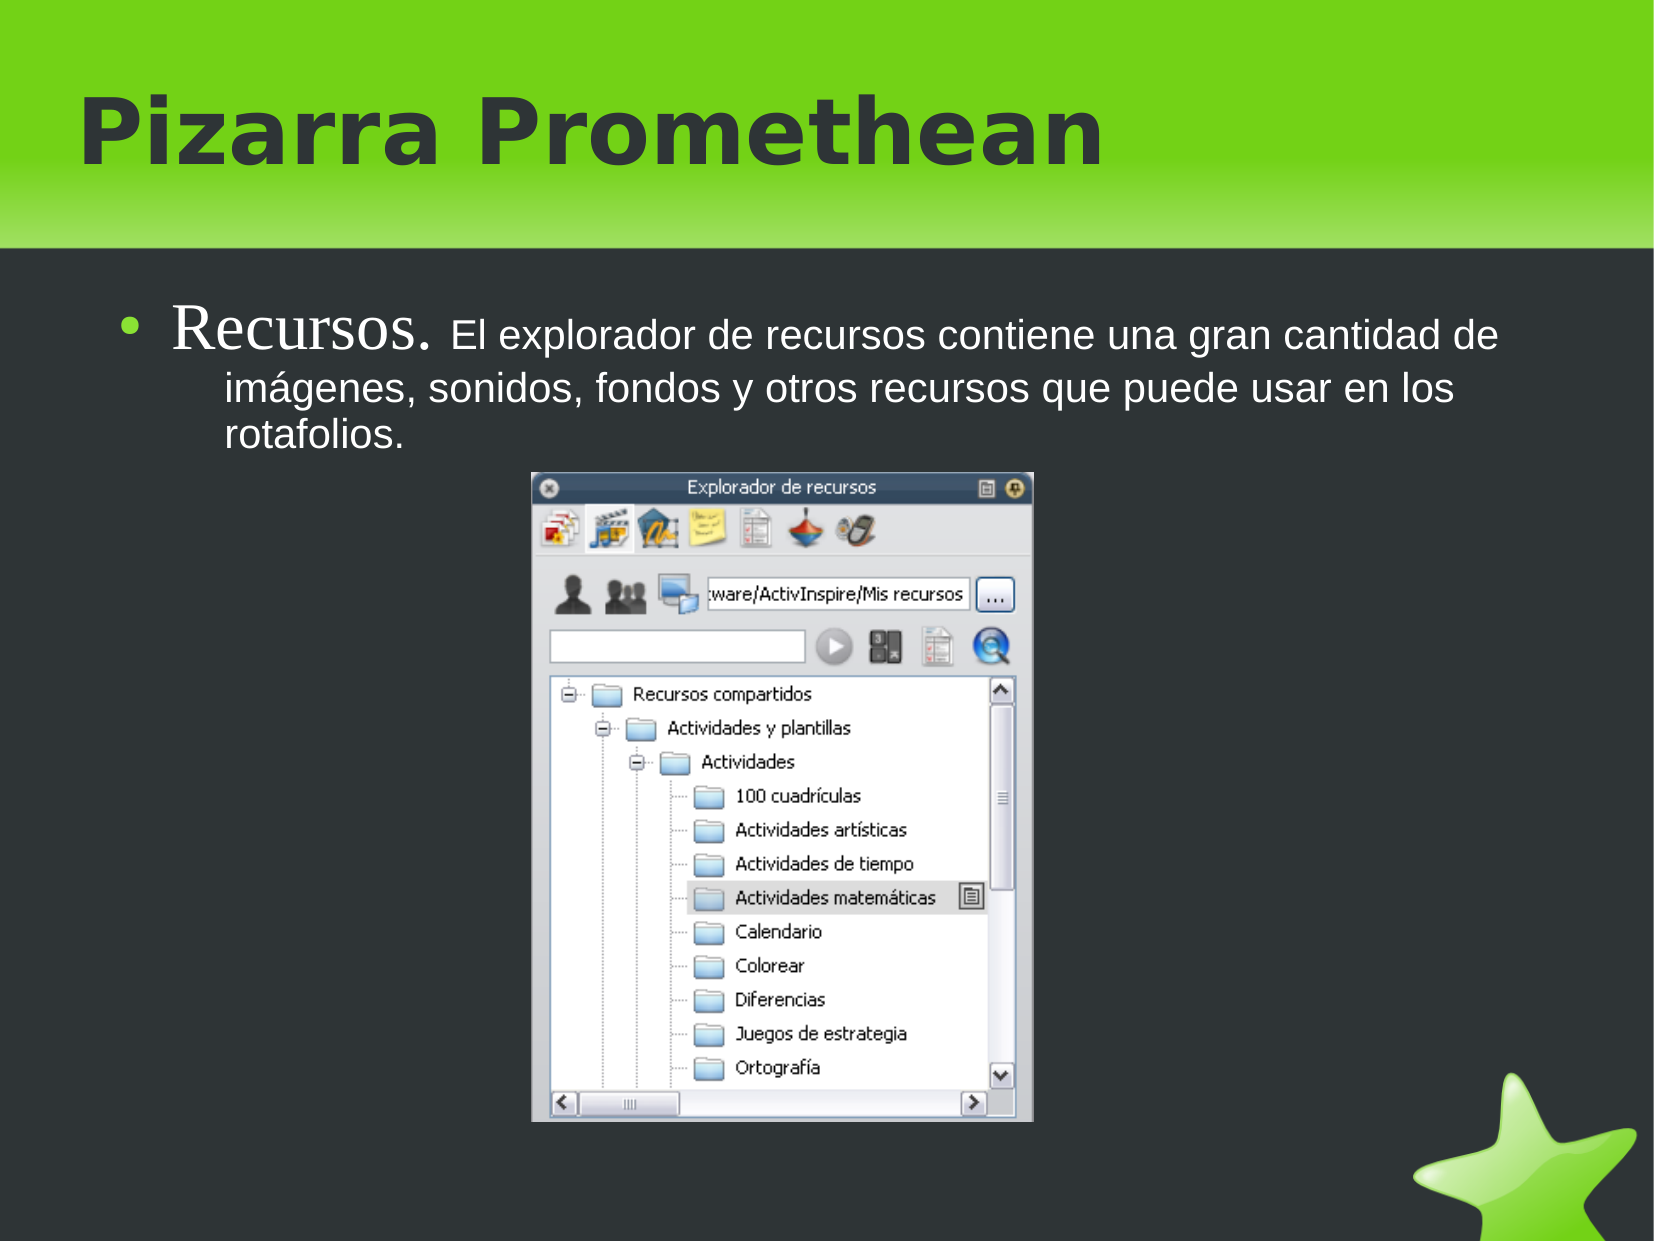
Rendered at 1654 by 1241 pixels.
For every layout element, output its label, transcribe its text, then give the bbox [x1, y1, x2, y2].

picture [0, 0, 1654, 1241]
list Recursos. El explorador de recursos contiene una gran cantidad de imágenes, sonidos, fondos y otros recursos que puede usar en los rotafolios. [82, 290, 1571, 1094]
title Pizarra Promethean [76, 36, 1565, 229]
